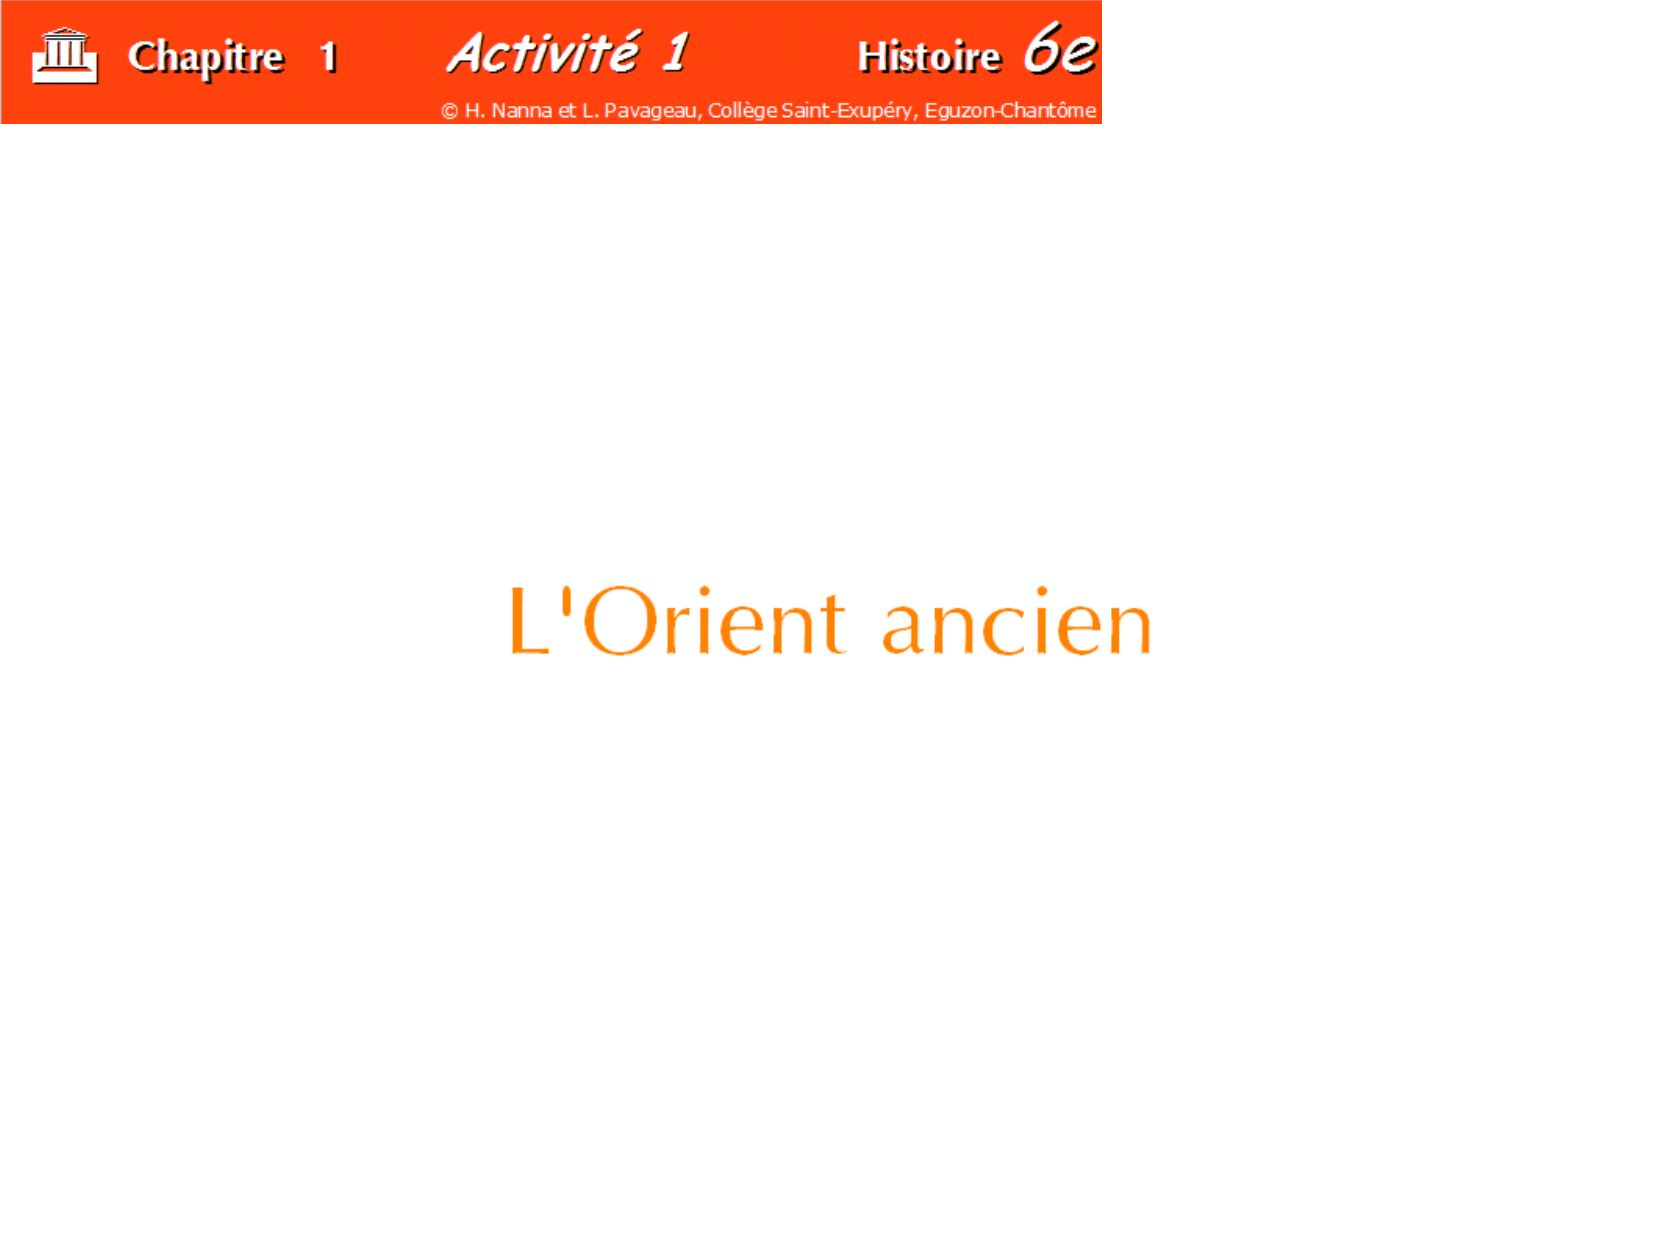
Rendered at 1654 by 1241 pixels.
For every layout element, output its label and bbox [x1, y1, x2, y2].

picture [0, 0, 1102, 124]
picture [499, 528, 1171, 717]
